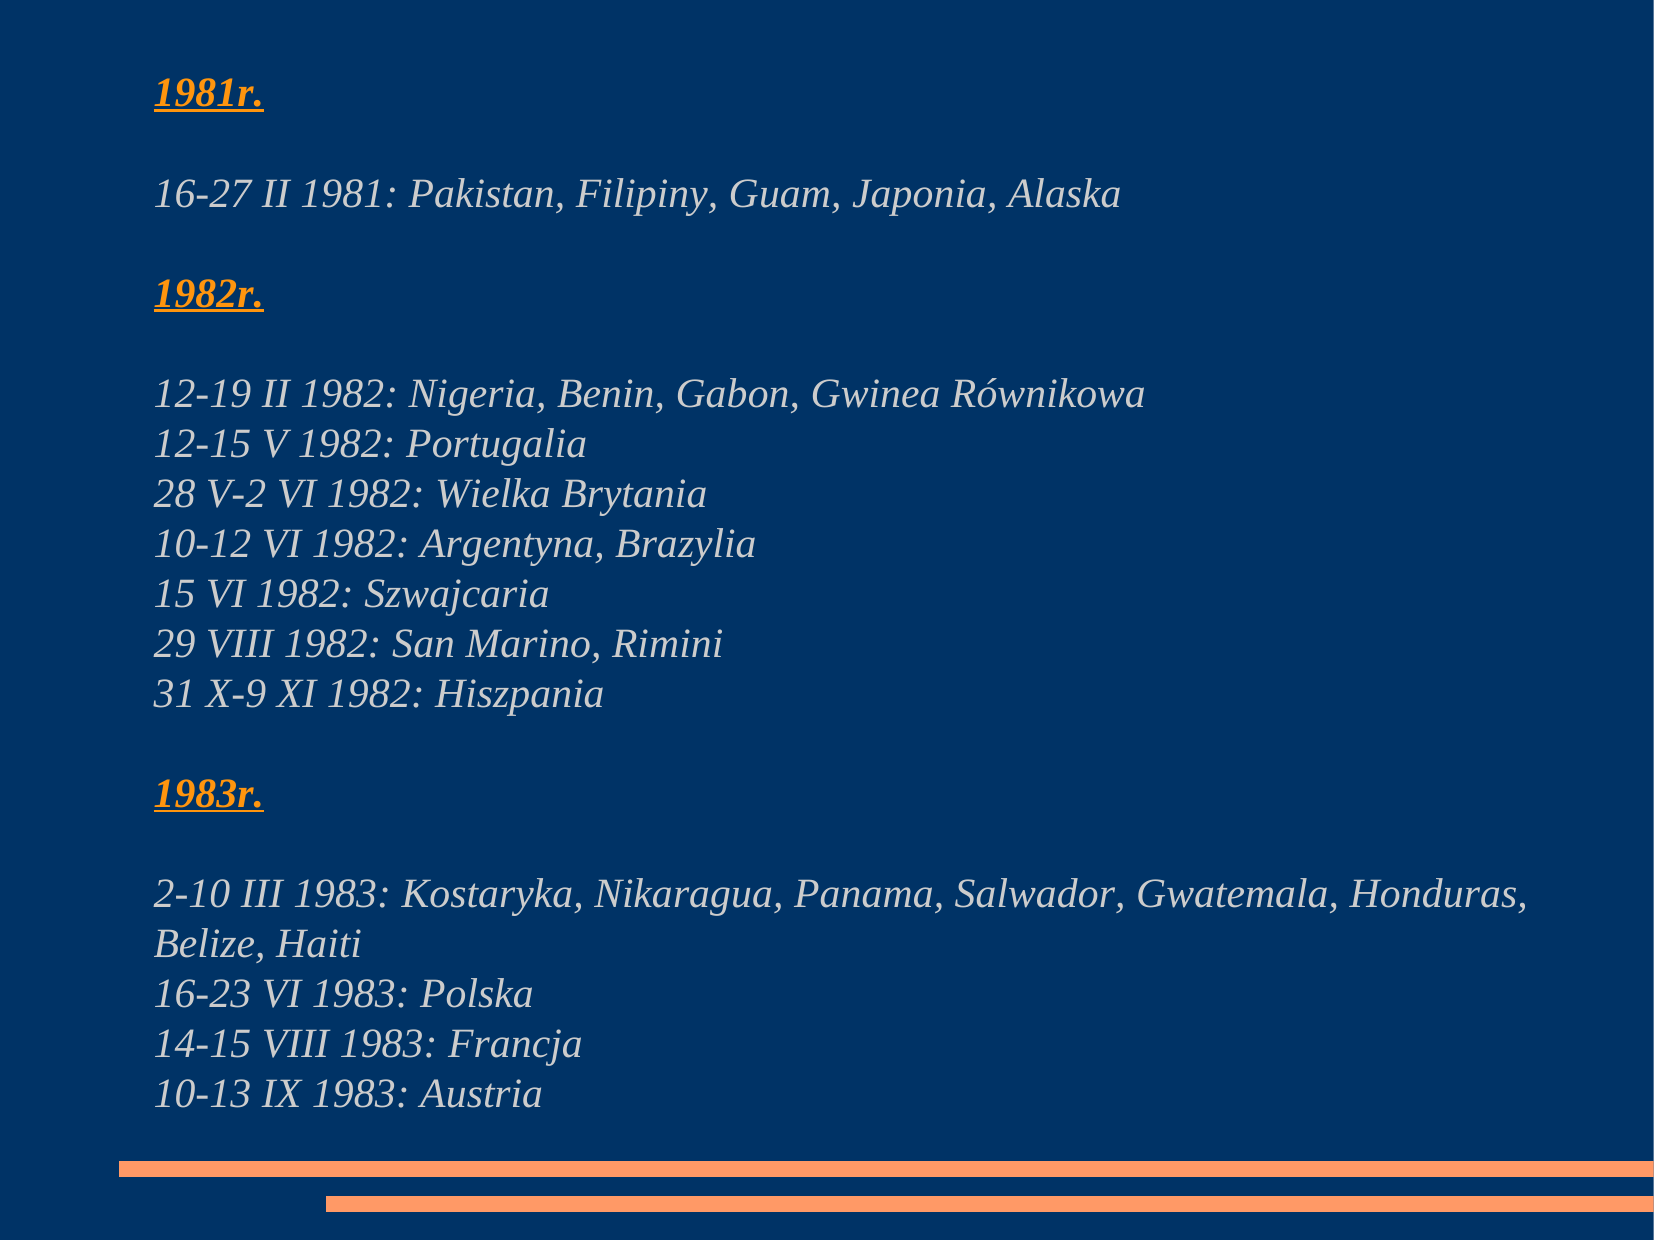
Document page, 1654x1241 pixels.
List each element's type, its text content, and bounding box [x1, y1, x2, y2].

subtitle 1981r. 16-27 II 1981: Pakistan, Filipiny, Guam, Japonia, Alaska 1982r. 12-19 II 1982: Nigeria, Benin, Gabon, Gwinea Równikowa 12-15 V 1982: Portugalia 28 V-2 VI 1982: Wielka Brytania 10-12 VI 1982: Argentyna, Brazylia 15 VI 1982: Szwajcaria 29 VIII 1982: San Marino, Rimini 31 X-9 XI 1982: Hiszpania 1983r. 2-10 III 1983: Kostaryka, Nikaragua, Panama, Salwador, Gwatemala, Honduras, Belize, Haiti 16-23 VI 1983: Polska 14-15 VIII 1983: Francja 10-13 IX 1983: Austria [153, 47, 1566, 1134]
